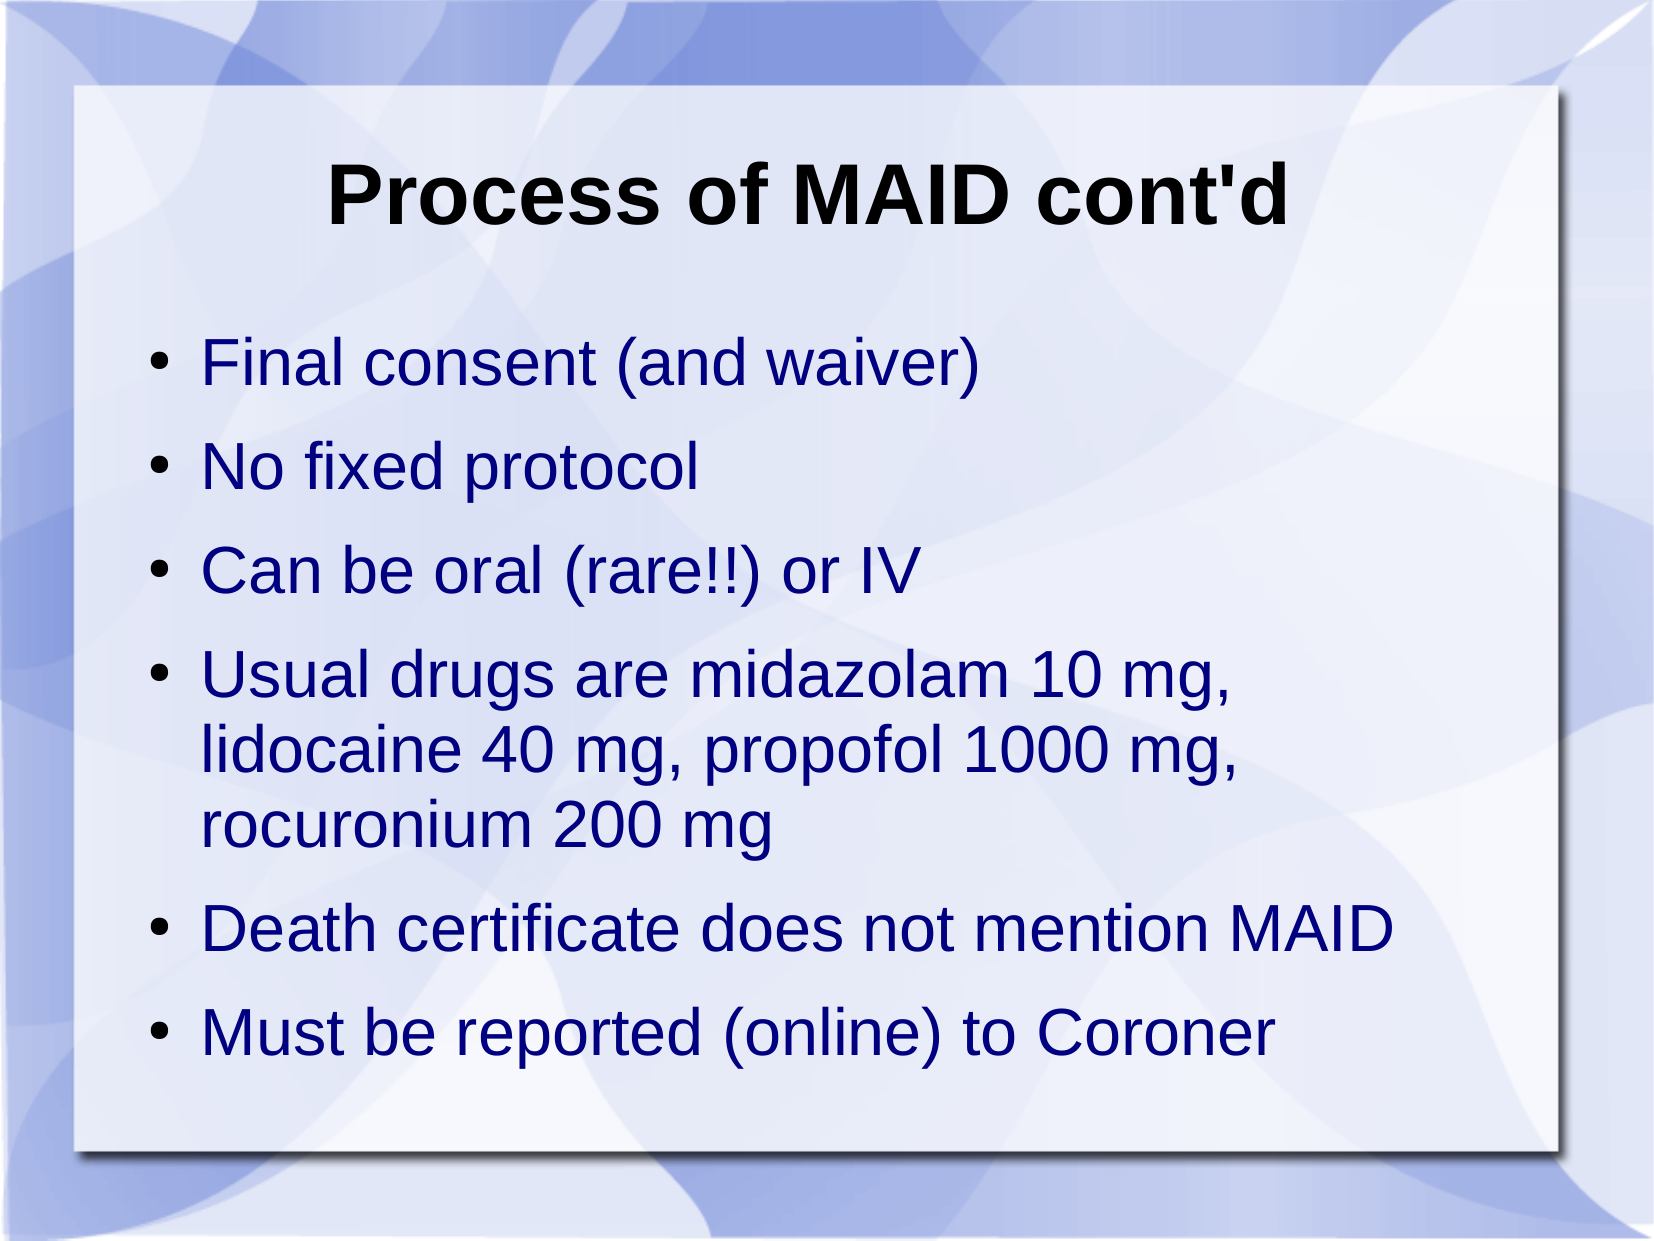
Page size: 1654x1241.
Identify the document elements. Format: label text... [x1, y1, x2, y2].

picture [0, 0, 1654, 1241]
list Final consent (and waiver) No fixed protocol Can be oral (rare!!) or IV Usual drugs are midazolam 10 mg, lidocaine 40 mg, propofol 1000 mg, rocuronium 200 mg Death certificate does not mention MAID Must be reported (online) to Coroner [129, 324, 1489, 1071]
title Process of MAID cont'd [82, 90, 1536, 298]
